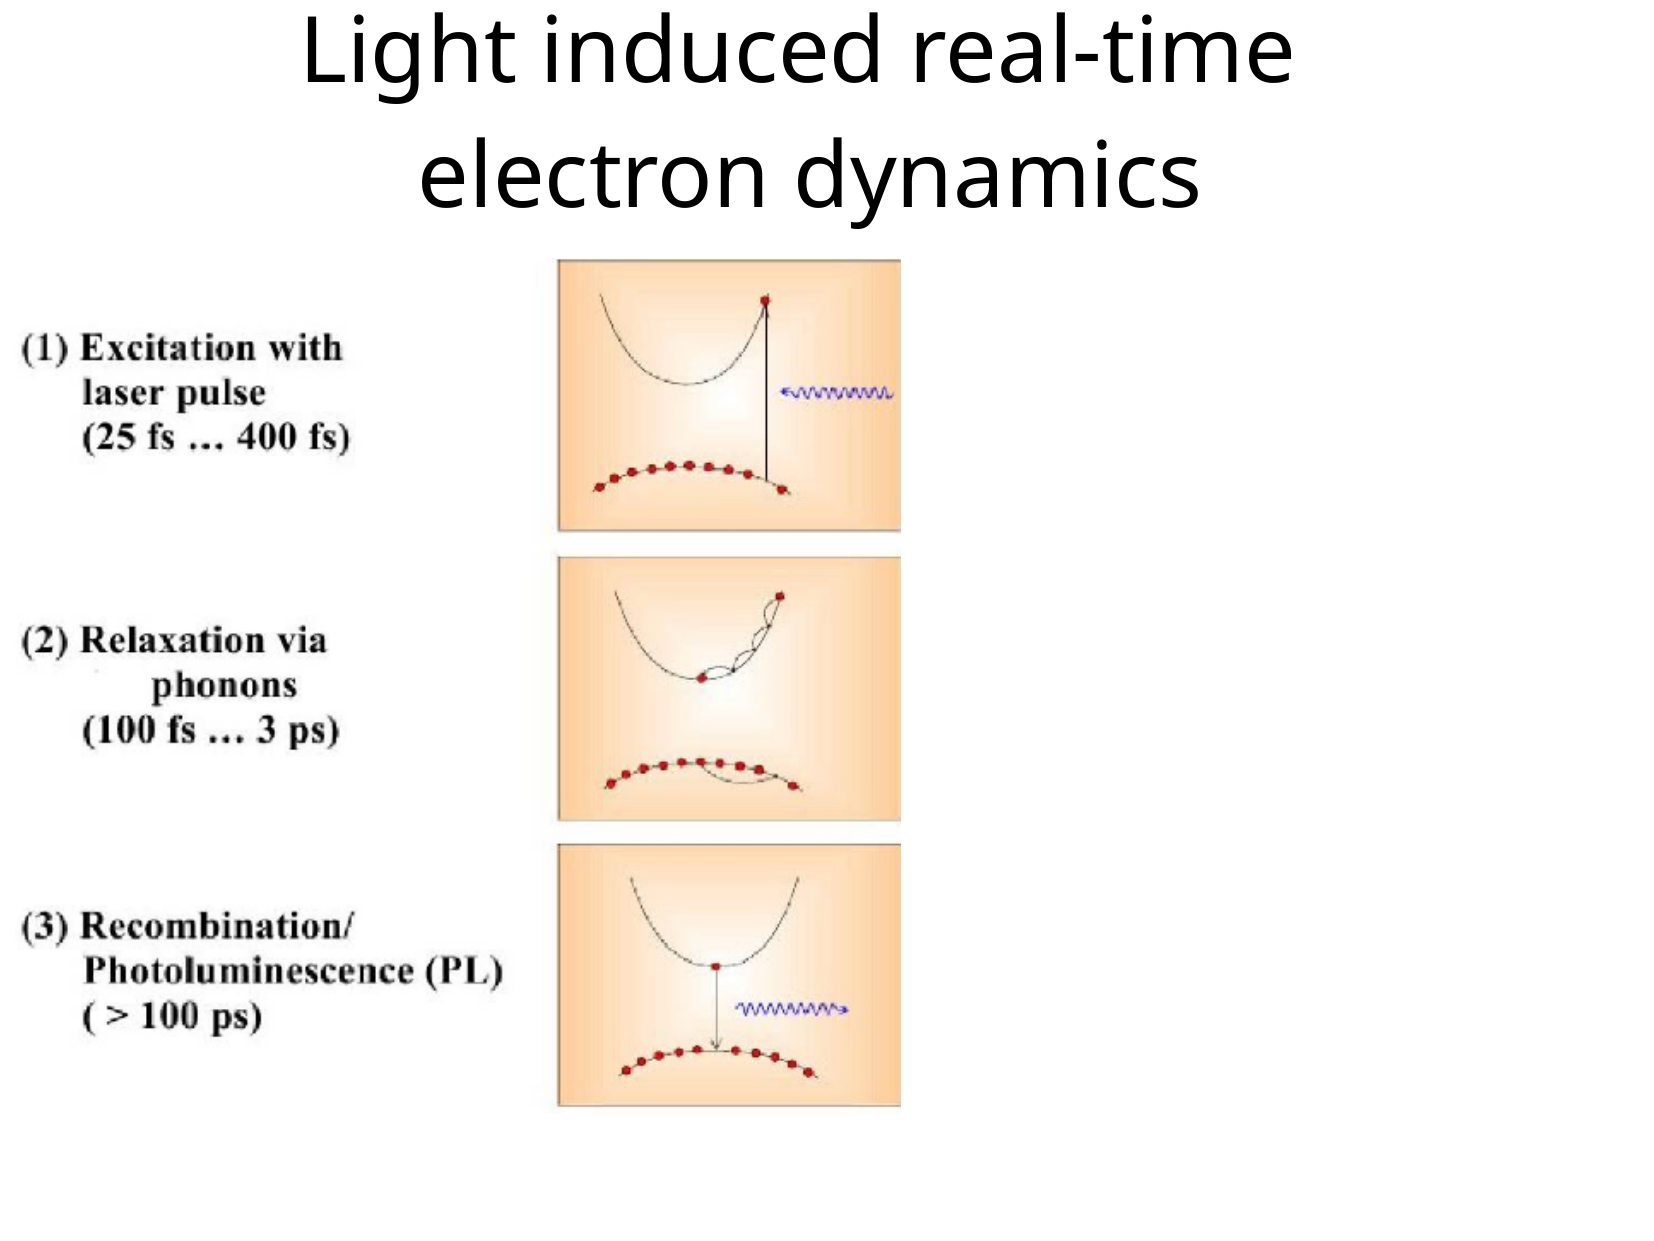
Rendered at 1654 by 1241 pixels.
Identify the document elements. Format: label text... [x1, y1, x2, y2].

title Light induced real-time electron dynamics [11, 17, 1610, 202]
picture [15, 258, 901, 1114]
